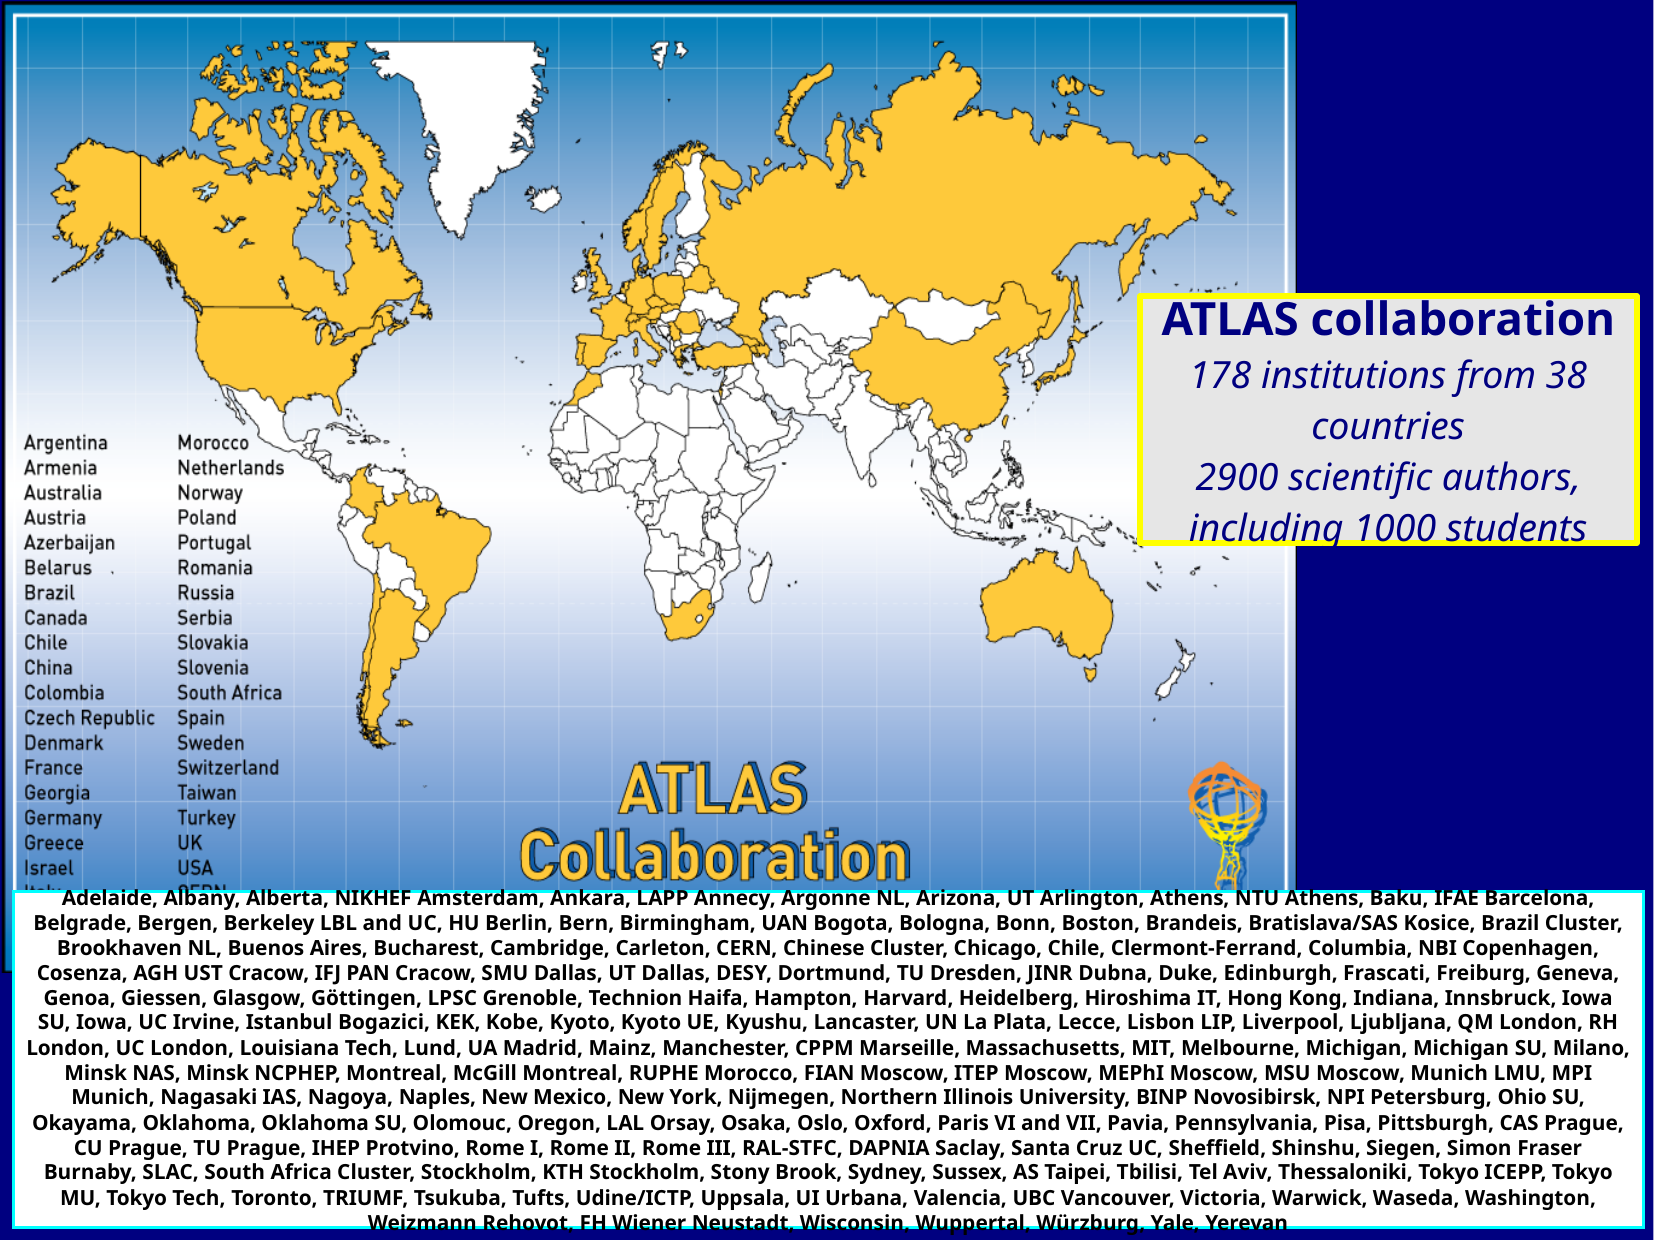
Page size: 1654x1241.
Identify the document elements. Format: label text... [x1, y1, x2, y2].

picture [1, 0, 1297, 973]
text_box ATLAS collaboration 178 institutions from 38 countries 2900 scientific authors, including 1000 students [1140, 295, 1637, 544]
text_box Adelaide, Albany, Alberta, NIKHEF Amsterdam, Ankara, LAPP Annecy, Argonne NL, Arizona, UT Arlington, Athens, NTU Athens, Baku, IFAE Barcelona, Belgrade, Bergen, Berkeley LBL and UC, HU Berlin, Bern, Birmingham, UAN Bogota, Bologna, Bonn, Boston, Brandeis, Bratislava/SAS Kosice, Brazil Cluster, Brookhaven NL, Buenos Aires, Bucharest, Cambridge, Carleton, CERN, Chinese Cluster, Chicago, Chile, Clermont-Ferrand, Columbia, NBI Copenhagen, Cosenza, AGH UST Cracow, IFJ PAN Cracow, SMU Dallas, UT Dallas, DESY, Dortmund, TU Dresden, JINR Dubna, Duke, Edinburgh, Frascati, Freiburg, Geneva, Genoa, Giessen, Glasgow, Göttingen, LPSC Grenoble, Technion Haifa, Hampton, Harvard, Heidelberg, Hiroshima IT, Hong Kong, Indiana, Innsbruck, Iowa SU, Iowa, UC Irvine, Istanbul Bogazici, KEK, Kobe, Kyoto, Kyoto UE, Kyushu, Lancaster, UN La Plata, Lecce, Lisbon LIP, Liverpool, Ljubljana, QM London, RH London, UC London, Louisiana Tech, Lund, UA Madrid, Mainz, Manchester, CPPM Marseille, Massachusetts, MIT, Melbourne, Michigan, Michigan SU, Milano, Minsk NAS, Minsk NCPHEP, Montreal, McGill Montreal, RUPHE Morocco, FIAN Moscow, ITEP Moscow, MEPhI Moscow, MSU Moscow, Munich LMU, MPI Munich, Nagasaki IAS, Nagoya, Naples, New Mexico, New York, Nijmegen, Northern Illinois University, BINP Novosibirsk, NPI Petersburg, Ohio SU, Okayama, Oklahoma, Oklahoma SU, Olomouc, Oregon, LAL Orsay, Osaka, Oslo, Oxford, Paris VI and VII, Pavia, Pennsylvania, Pisa, Pittsburgh, CAS Prague, CU Prague, TU Prague, IHEP Protvino, Rome I, Rome II, Rome III, RAL-STFC, DAPNIA Saclay, Santa Cruz UC, Sheffield, Shinshu, Siegen, Simon Fraser Burnaby, SLAC, South Africa Cluster, Stockholm, KTH Stockholm, Stony Brook, Sydney, Sussex, AS Taipei, Tbilisi, Tel Aviv, Thessaloniki, Tokyo ICEPP, Tokyo MU, Tokyo Tech, Toronto, TRIUMF, Tsukuba, Tufts, Udine/ICTP, Uppsala, UI Urbana, Valencia, UBC Vancouver, Victoria, Warwick, Waseda, Washington, Weizmann Rehovot, FH Wiener Neustadt, Wisconsin, Wuppertal, Würzburg, Yale, Yerevan [13, 891, 1644, 1228]
